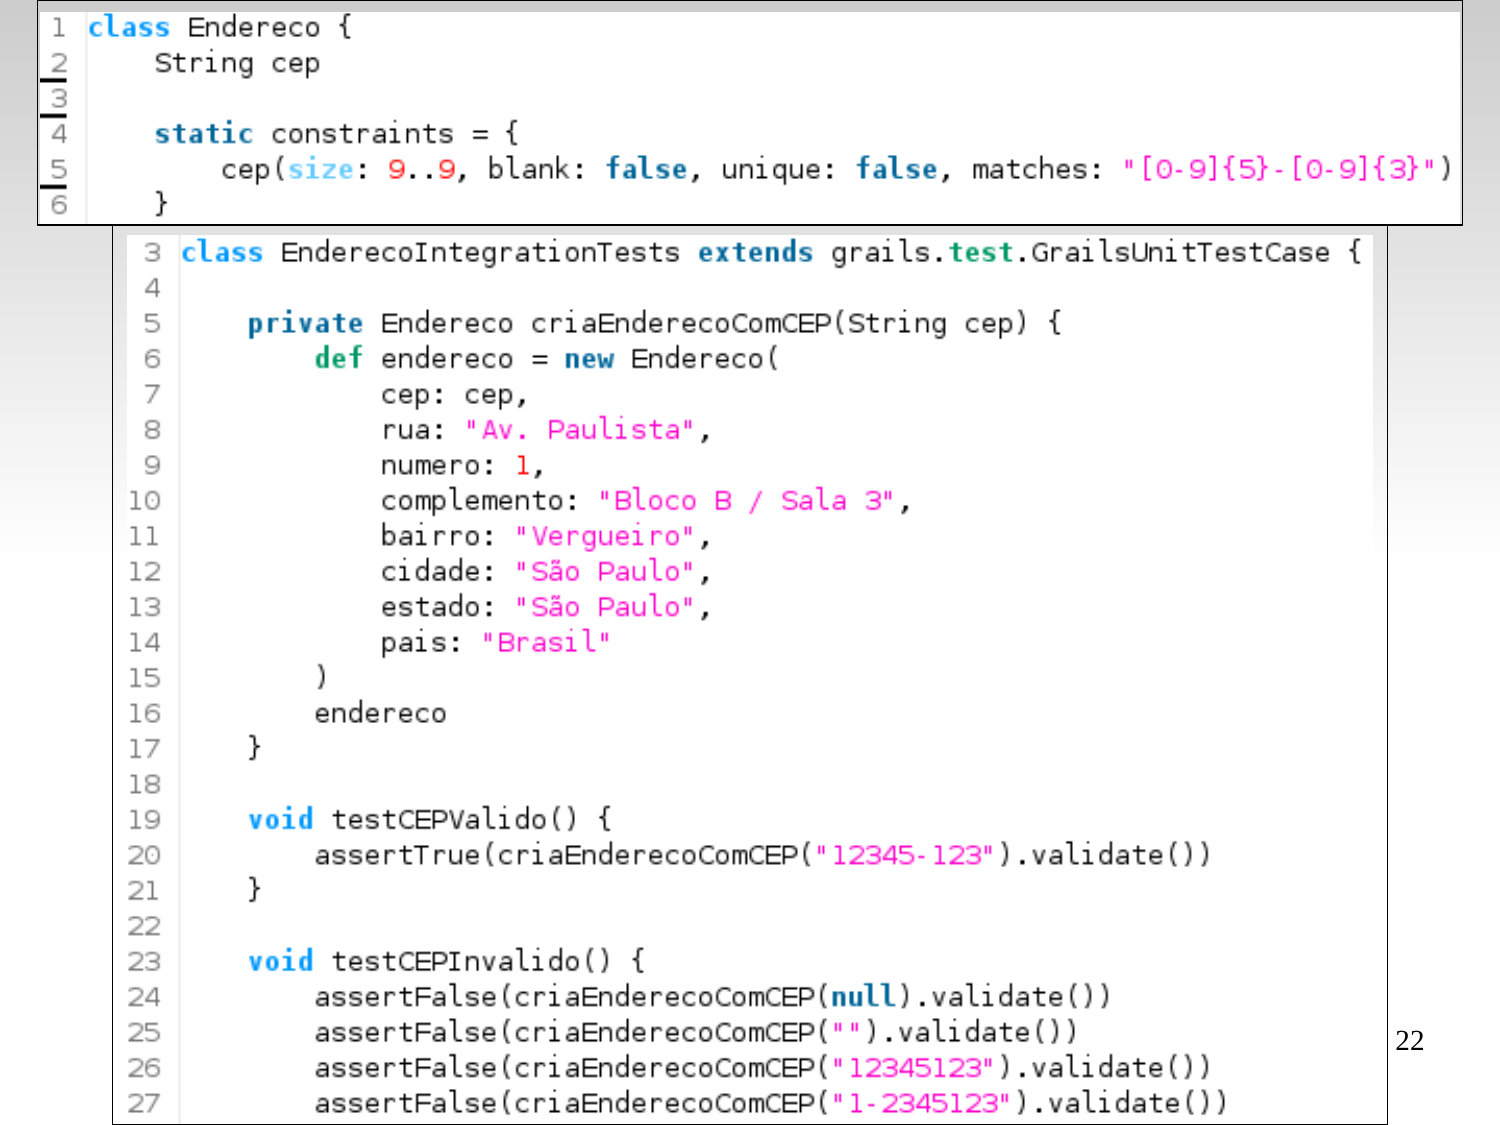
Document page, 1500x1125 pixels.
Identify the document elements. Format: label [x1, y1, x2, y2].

picture [127, 235, 1373, 1124]
picture [40, 12, 1460, 224]
